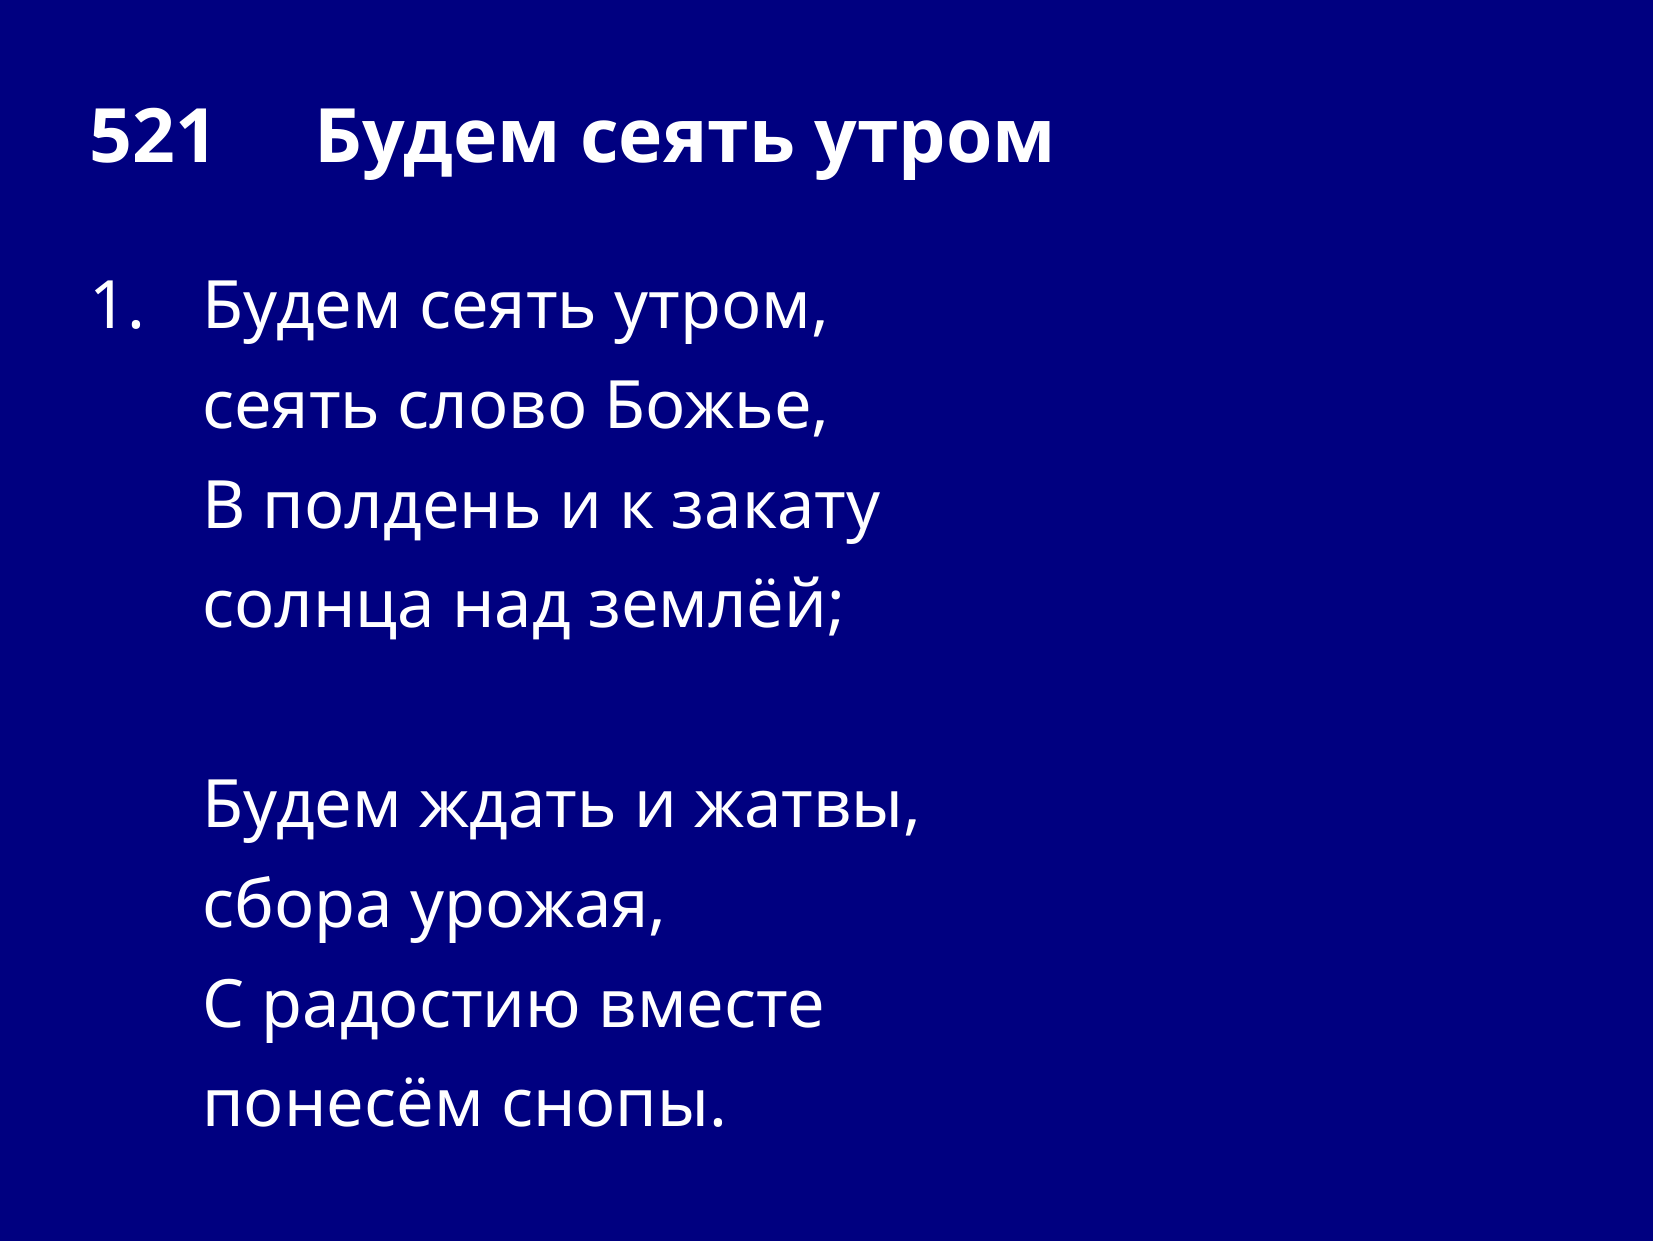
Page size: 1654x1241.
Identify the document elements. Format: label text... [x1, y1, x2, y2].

text_box 1. Будем сеять утром, сеять слово Божье, В полдень и к закату солнца над землёй; Будем ждать и жатвы, сбора урожая, С радостию вместе понесём снопы. [75, 188, 1576, 1163]
text_box 521 Будем сеять утром [75, 75, 1576, 188]
